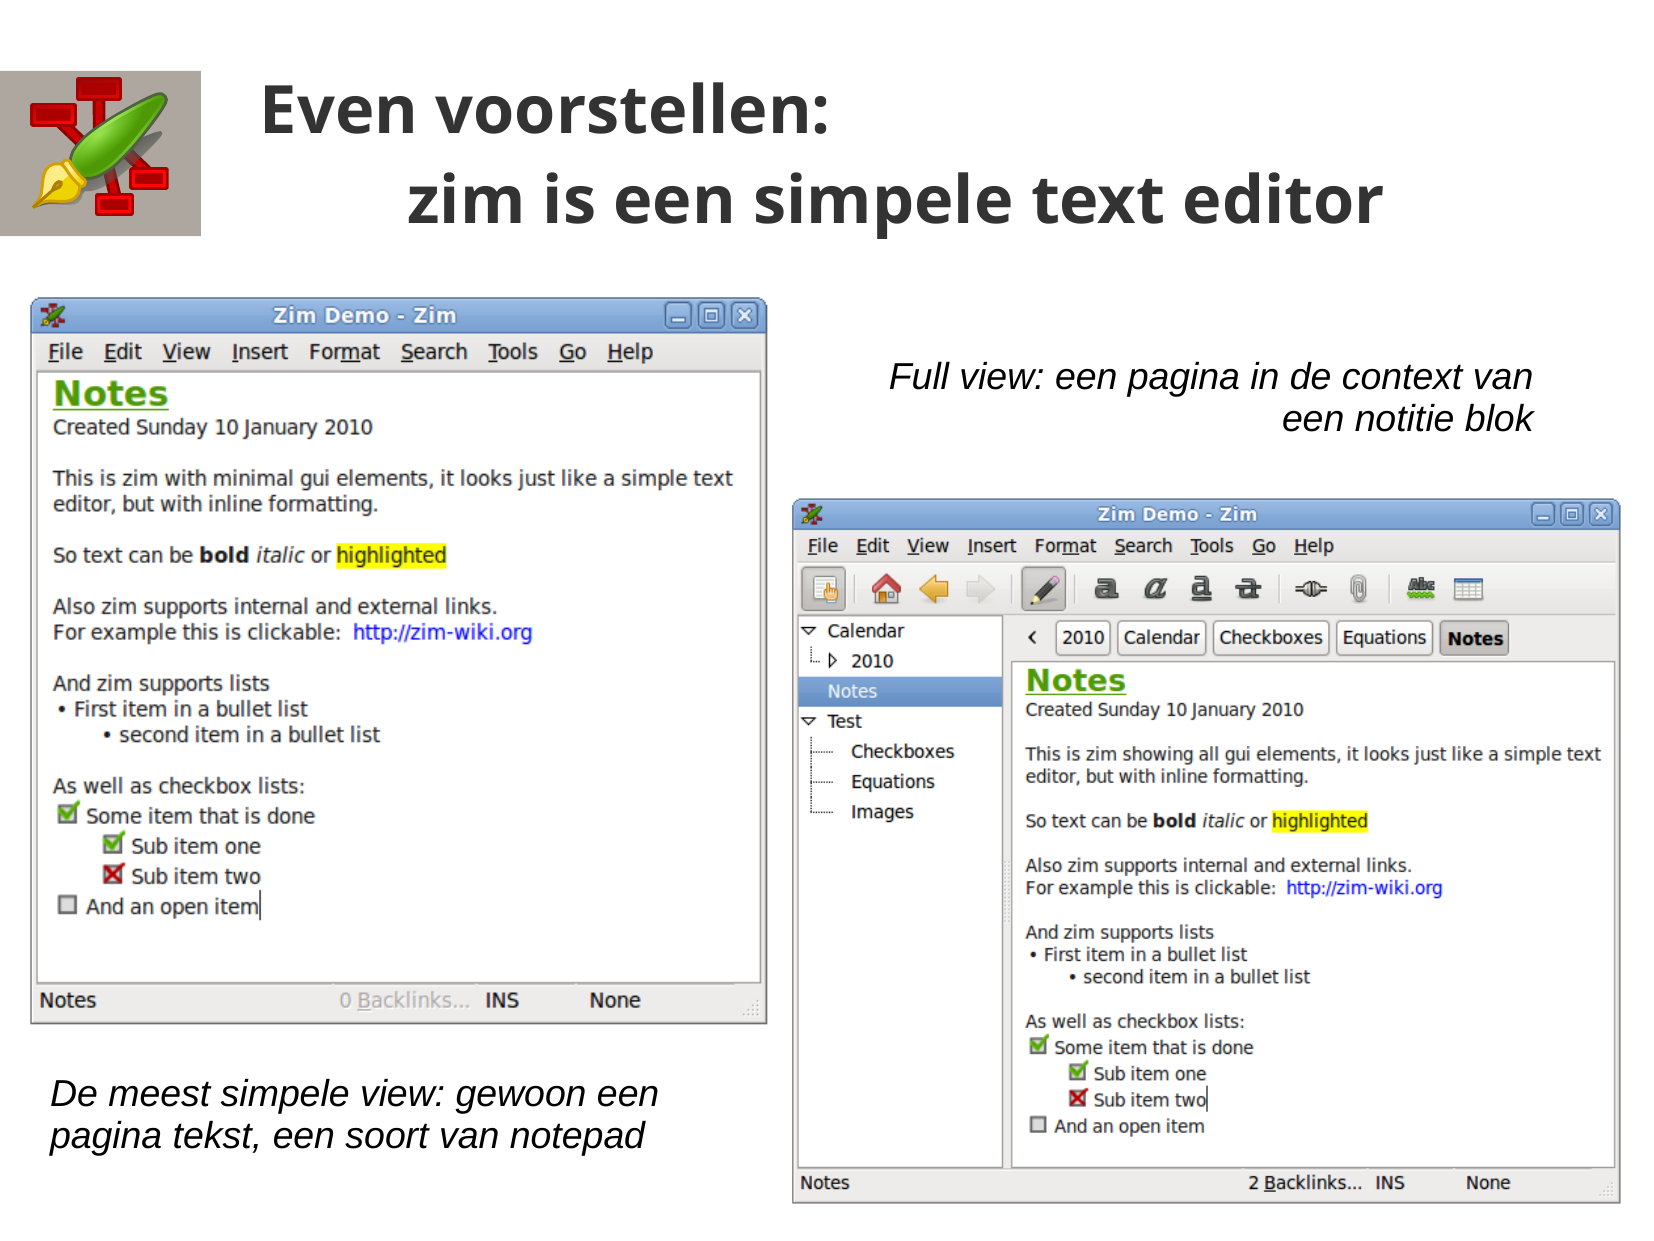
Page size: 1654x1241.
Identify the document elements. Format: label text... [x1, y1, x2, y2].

picture [791, 496, 1622, 1205]
text_box De meest simpele view: gewoon een pagina tekst, een soort van notepad [35, 1065, 768, 1165]
picture [29, 296, 769, 1026]
text_box Full view: een pagina in de context van een notitie blok [874, 348, 1607, 448]
title Even voorstellen: zim is een simpele text editor [259, 49, 1571, 257]
